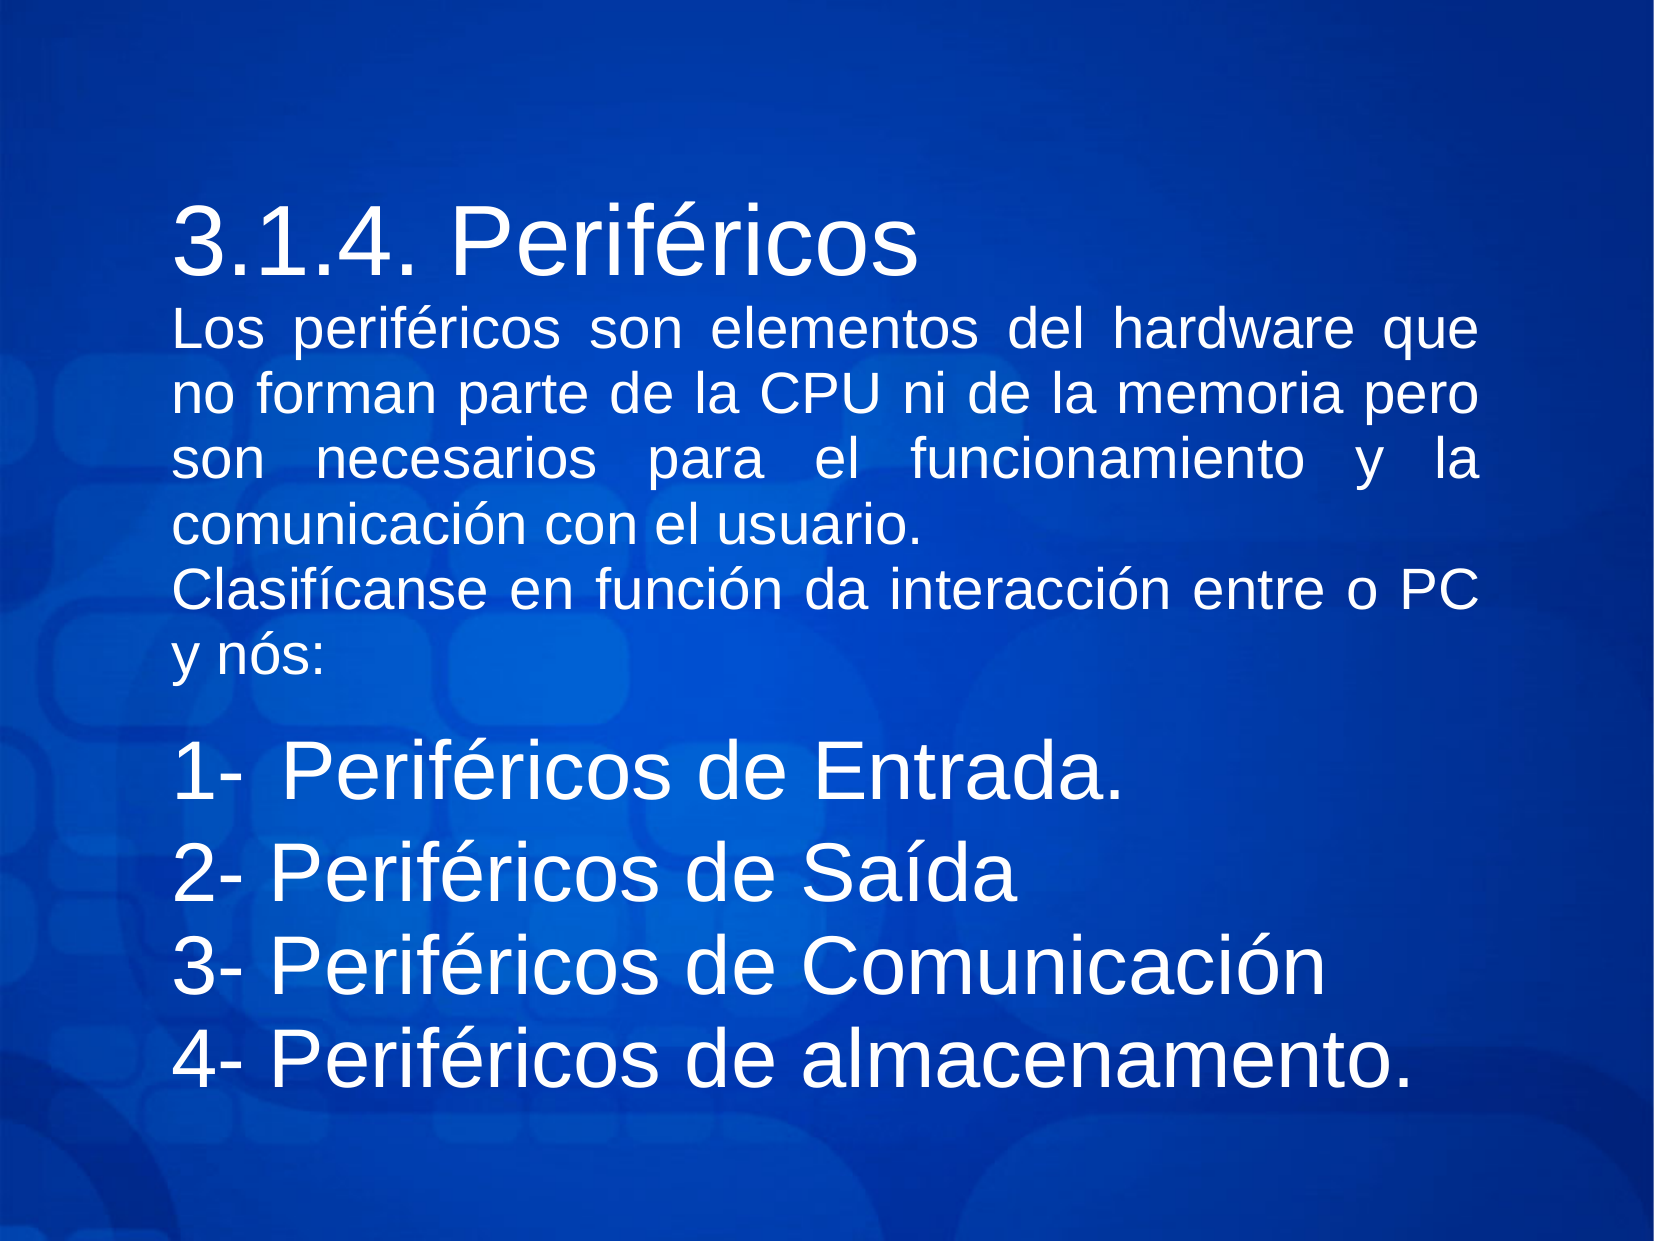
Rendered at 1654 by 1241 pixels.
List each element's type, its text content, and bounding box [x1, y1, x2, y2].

text_box 3.1.4. Periféricos Los periféricos son elementos del hardware que no forman parte de la CPU ni de la memoria pero son necesarios para el funcionamiento y la comunicación con el usuario. Clasifícanse en función da interacción entre o PC y nós: 1- Periféricos de Entrada. 2- Periféricos de Saída 3- Periféricos de Comunicación 4- Periféricos de almacenamento. [156, 177, 1497, 1113]
picture [0, 0, 1654, 1241]
